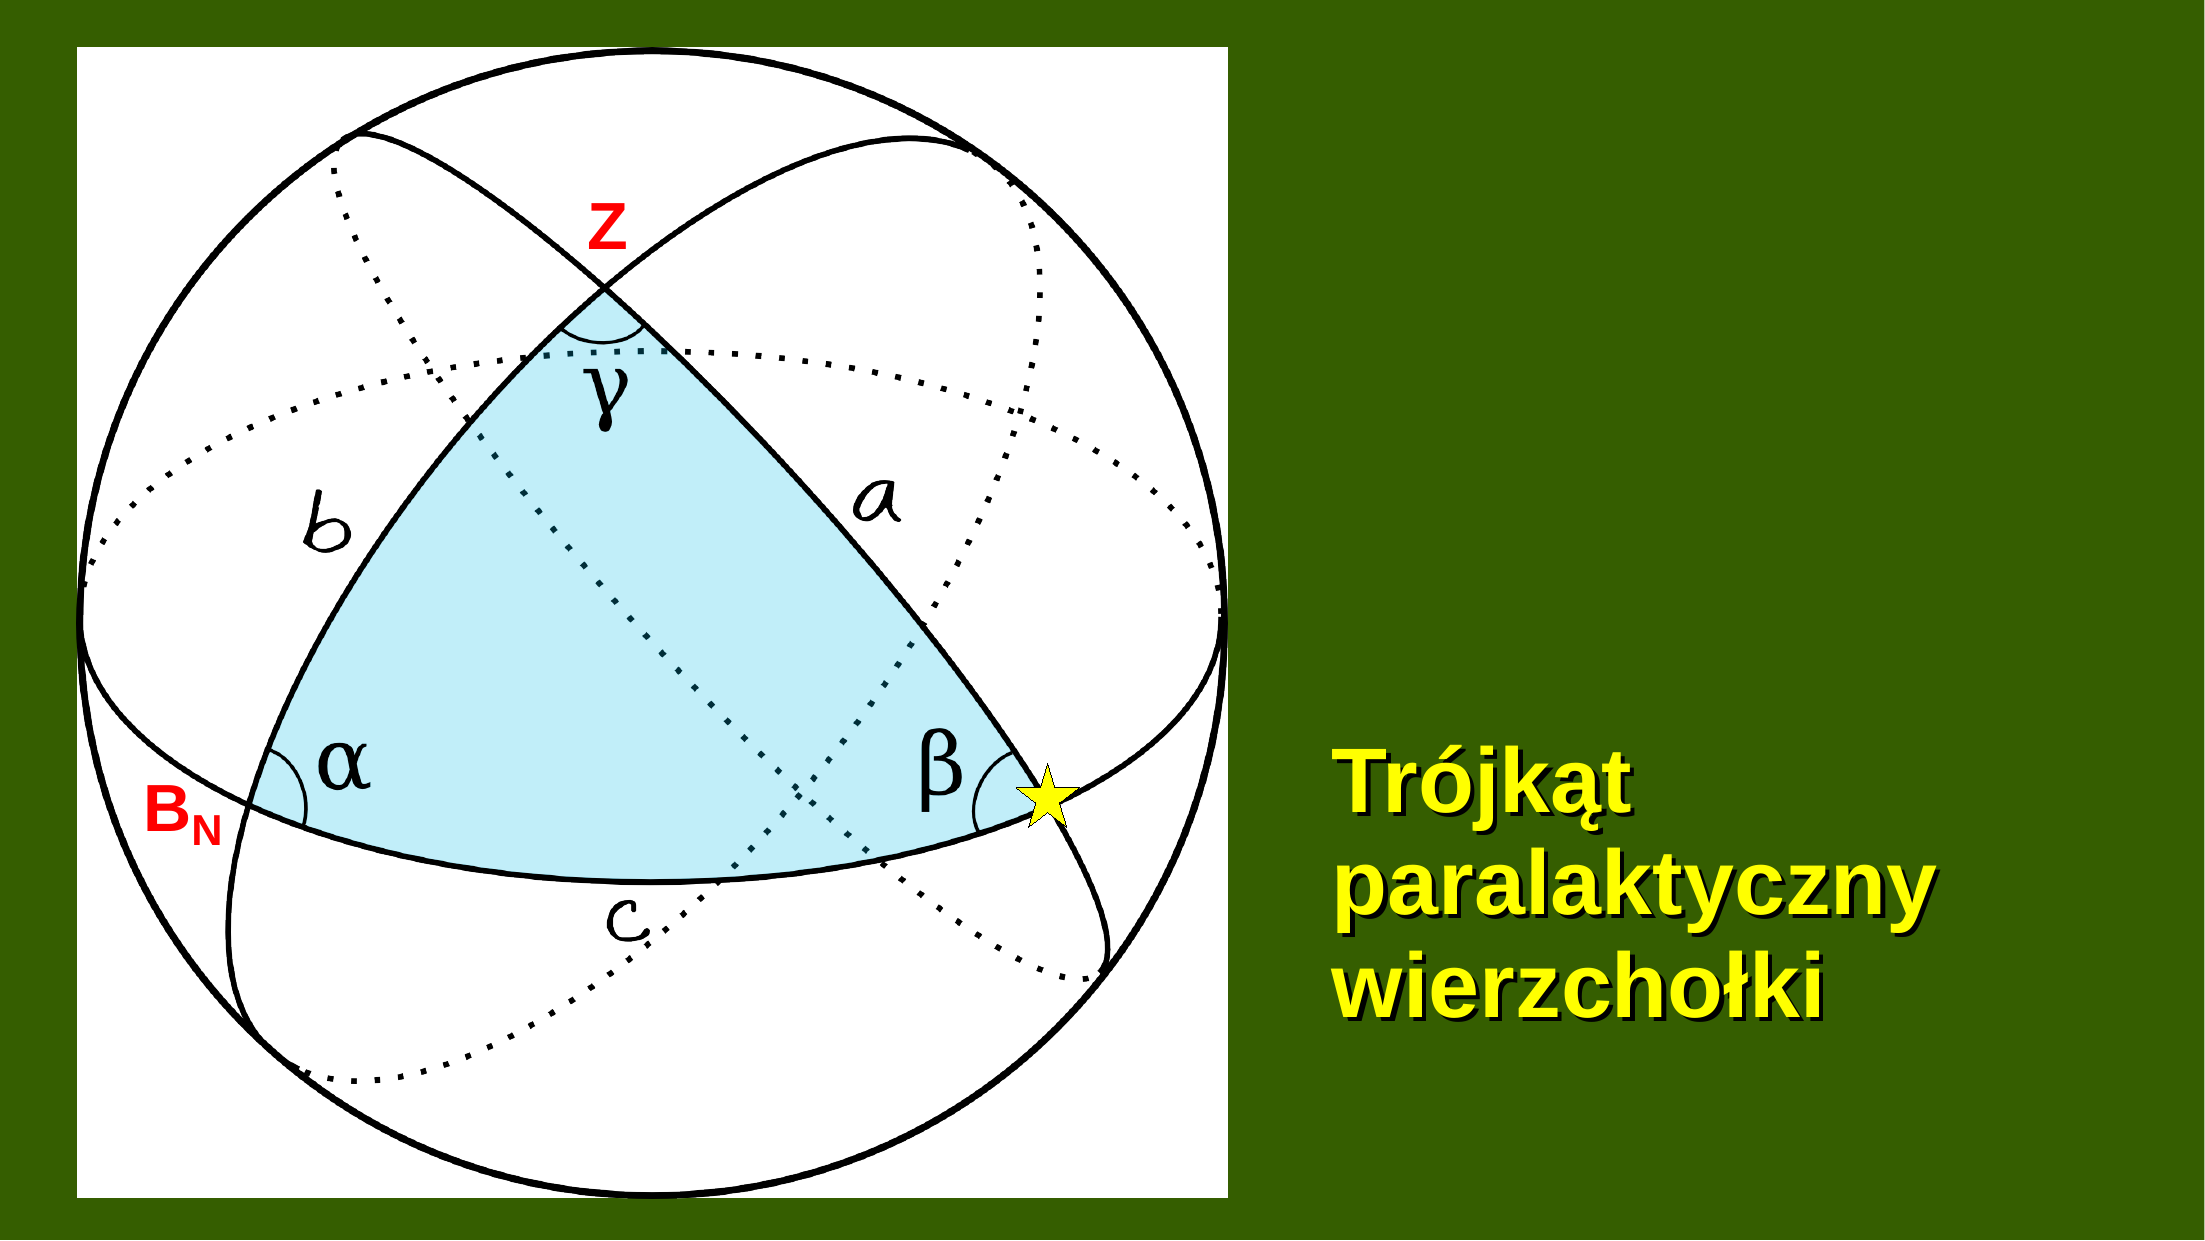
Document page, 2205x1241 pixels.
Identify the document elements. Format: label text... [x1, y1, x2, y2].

text_box [1016, 763, 1080, 828]
picture [76, 47, 1228, 1199]
text_box BN [128, 763, 251, 869]
text_box Z [572, 181, 654, 277]
title Trójkąt paralaktyczny wierzchołki [1331, 729, 1997, 1037]
